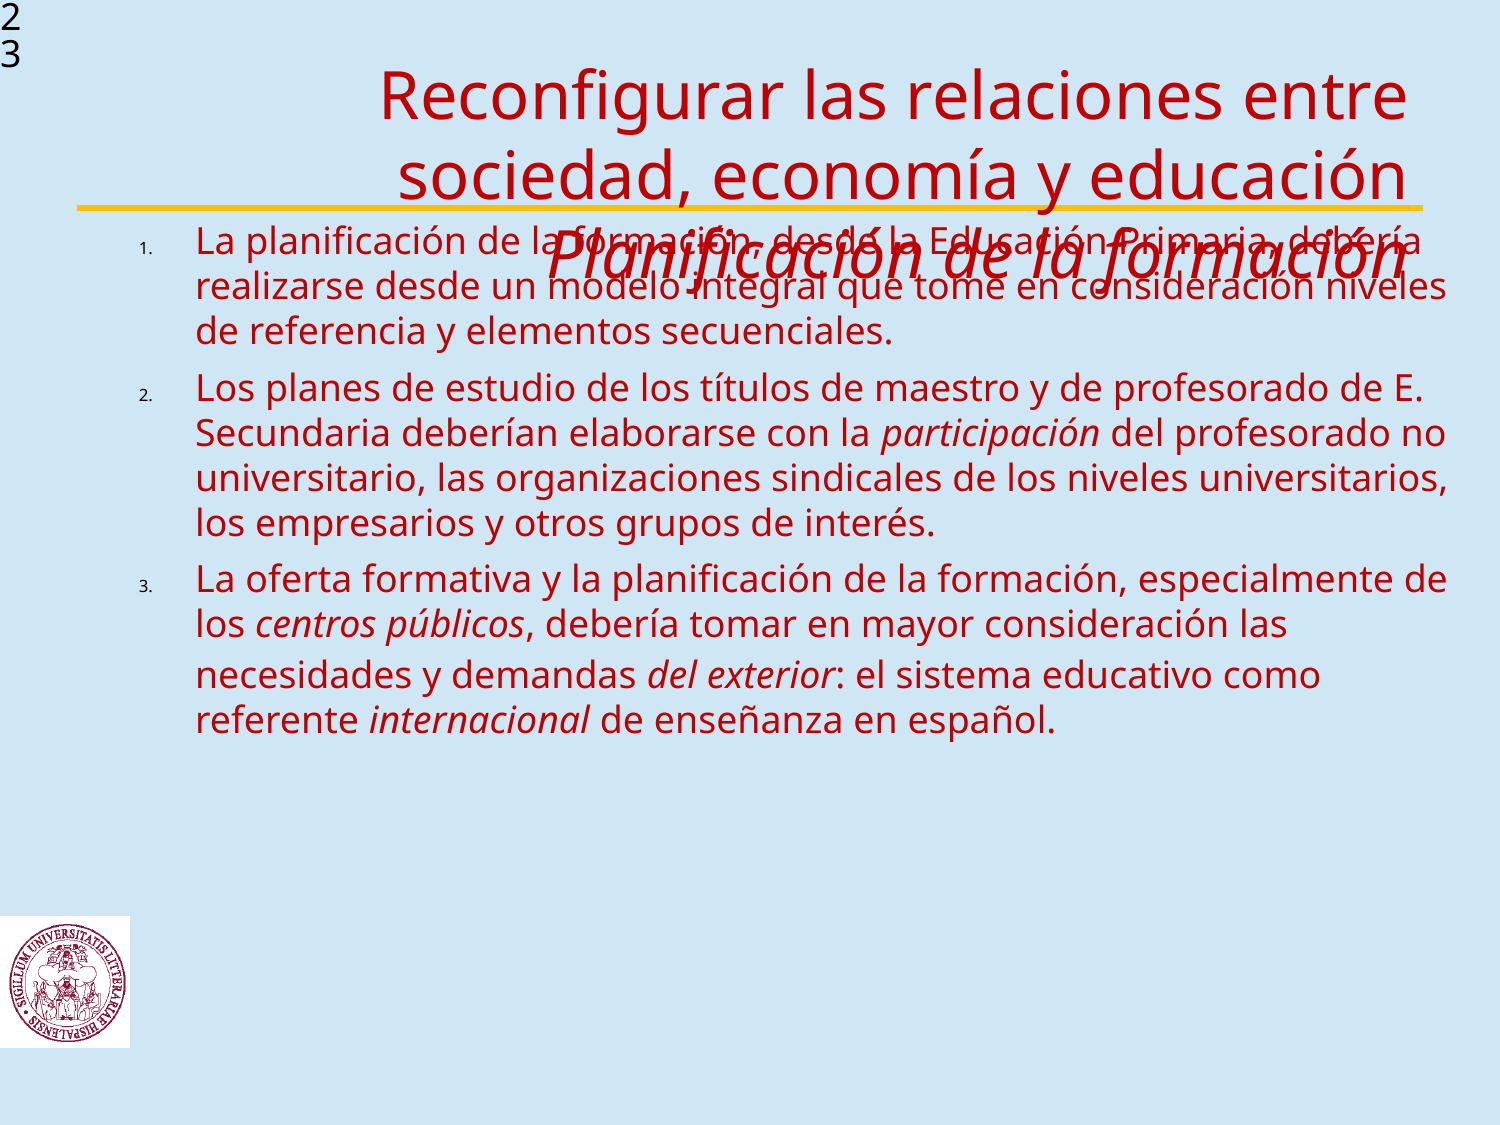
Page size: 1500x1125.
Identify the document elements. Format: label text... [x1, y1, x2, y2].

title Reconfigurar las relaciones entre sociedad, economía y educación Planificación de la formación [75, 45, 1425, 185]
list La planificación de la formación, desde la Educación Primaria, debería realizarse desde un modelo integral que tome en consideración niveles de referencia y elementos secuenciales. Los planes de estudio de los títulos de maestro y de profesorado de E. Secundaria deberían elaborarse con la participación del profesorado no universitario, las organizaciones sindicales de los niveles universitarios, los empresarios y otros grupos de interés. La oferta formativa y la planificación de la formación, especialmente de los centros públicos, debería tomar en mayor consideración las necesidades y demandas del exterior: el sistema educativo como referente internacional de enseñanza en español. [123, 209, 1500, 1103]
picture [0, 916, 123, 1048]
